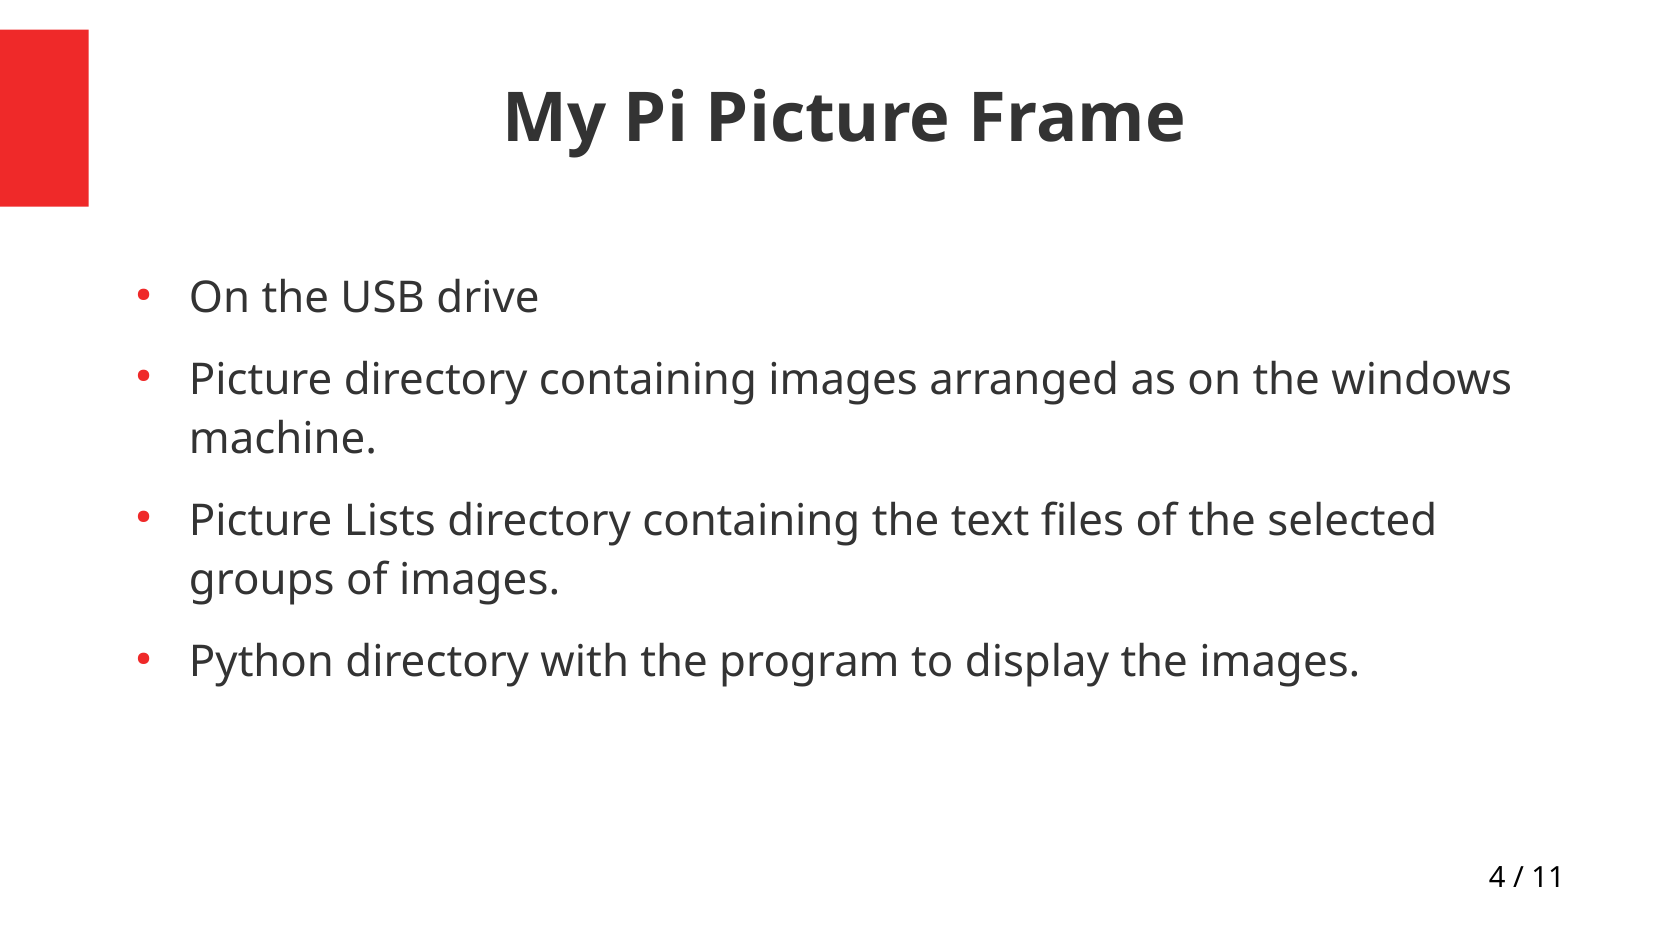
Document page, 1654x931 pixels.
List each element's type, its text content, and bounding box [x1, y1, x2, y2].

title My Pi Picture Frame [118, 37, 1571, 193]
list On the USB drive Picture directory containing images arranged as on the windows machine. Picture Lists directory containing the text files of the selected groups of images. Python directory with the program to display the images. [118, 265, 1536, 806]
